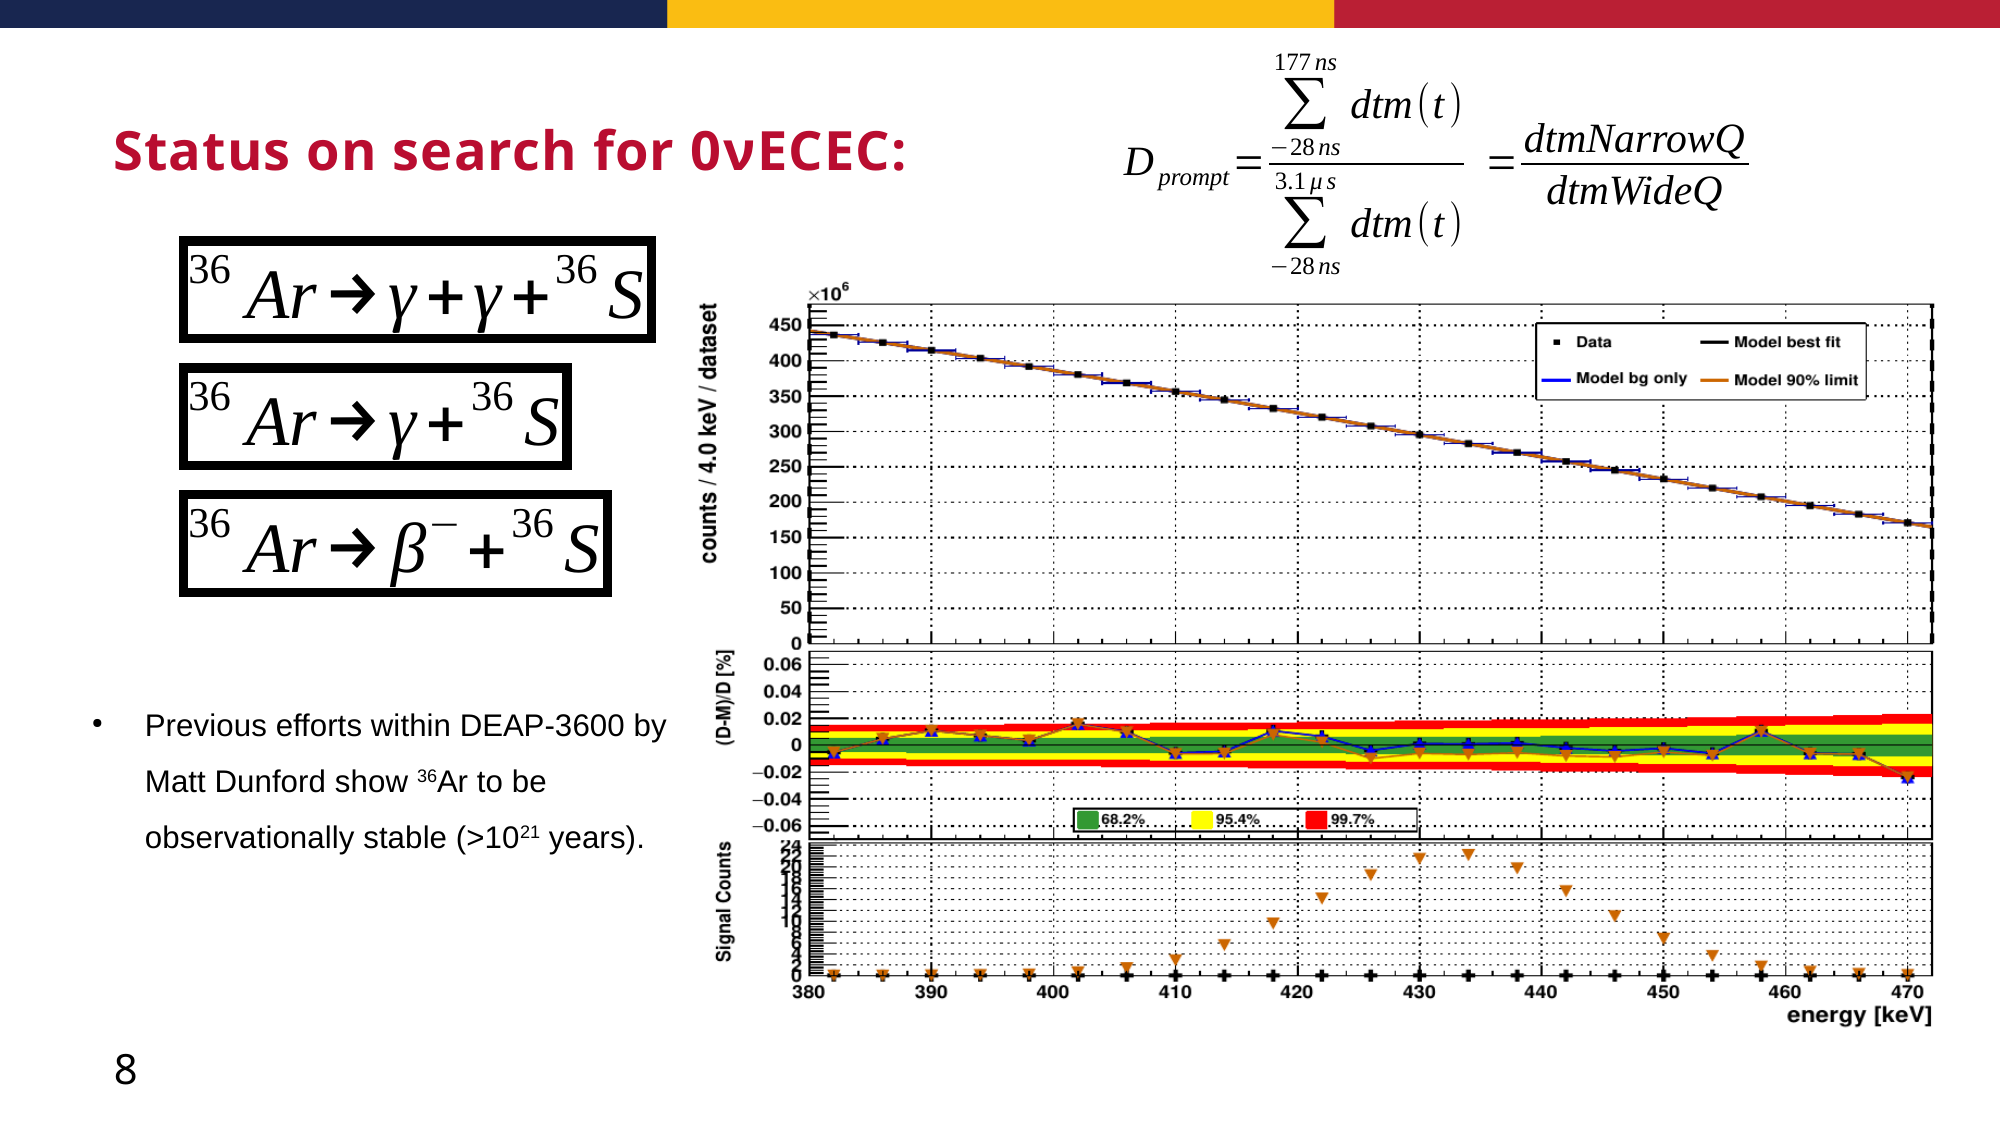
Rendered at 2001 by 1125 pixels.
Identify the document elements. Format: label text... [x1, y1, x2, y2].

chart [188, 499, 603, 588]
list Previous efforts within DEAP-3600 by Matt Dunford show 36Ar to be observationally stable (>1021 years). [59, 679, 702, 1053]
title Status on search for 0νECEC: [98, 115, 1121, 219]
title Status on search for 0νECEC: [1467, 115, 1886, 219]
picture [679, 259, 1968, 1034]
chart [1121, 47, 1467, 280]
chart [1483, 114, 1751, 214]
picture [0, 0, 2000, 28]
chart [188, 372, 563, 461]
slide_number <number> [99, 1053, 190, 1092]
chart [188, 245, 647, 335]
